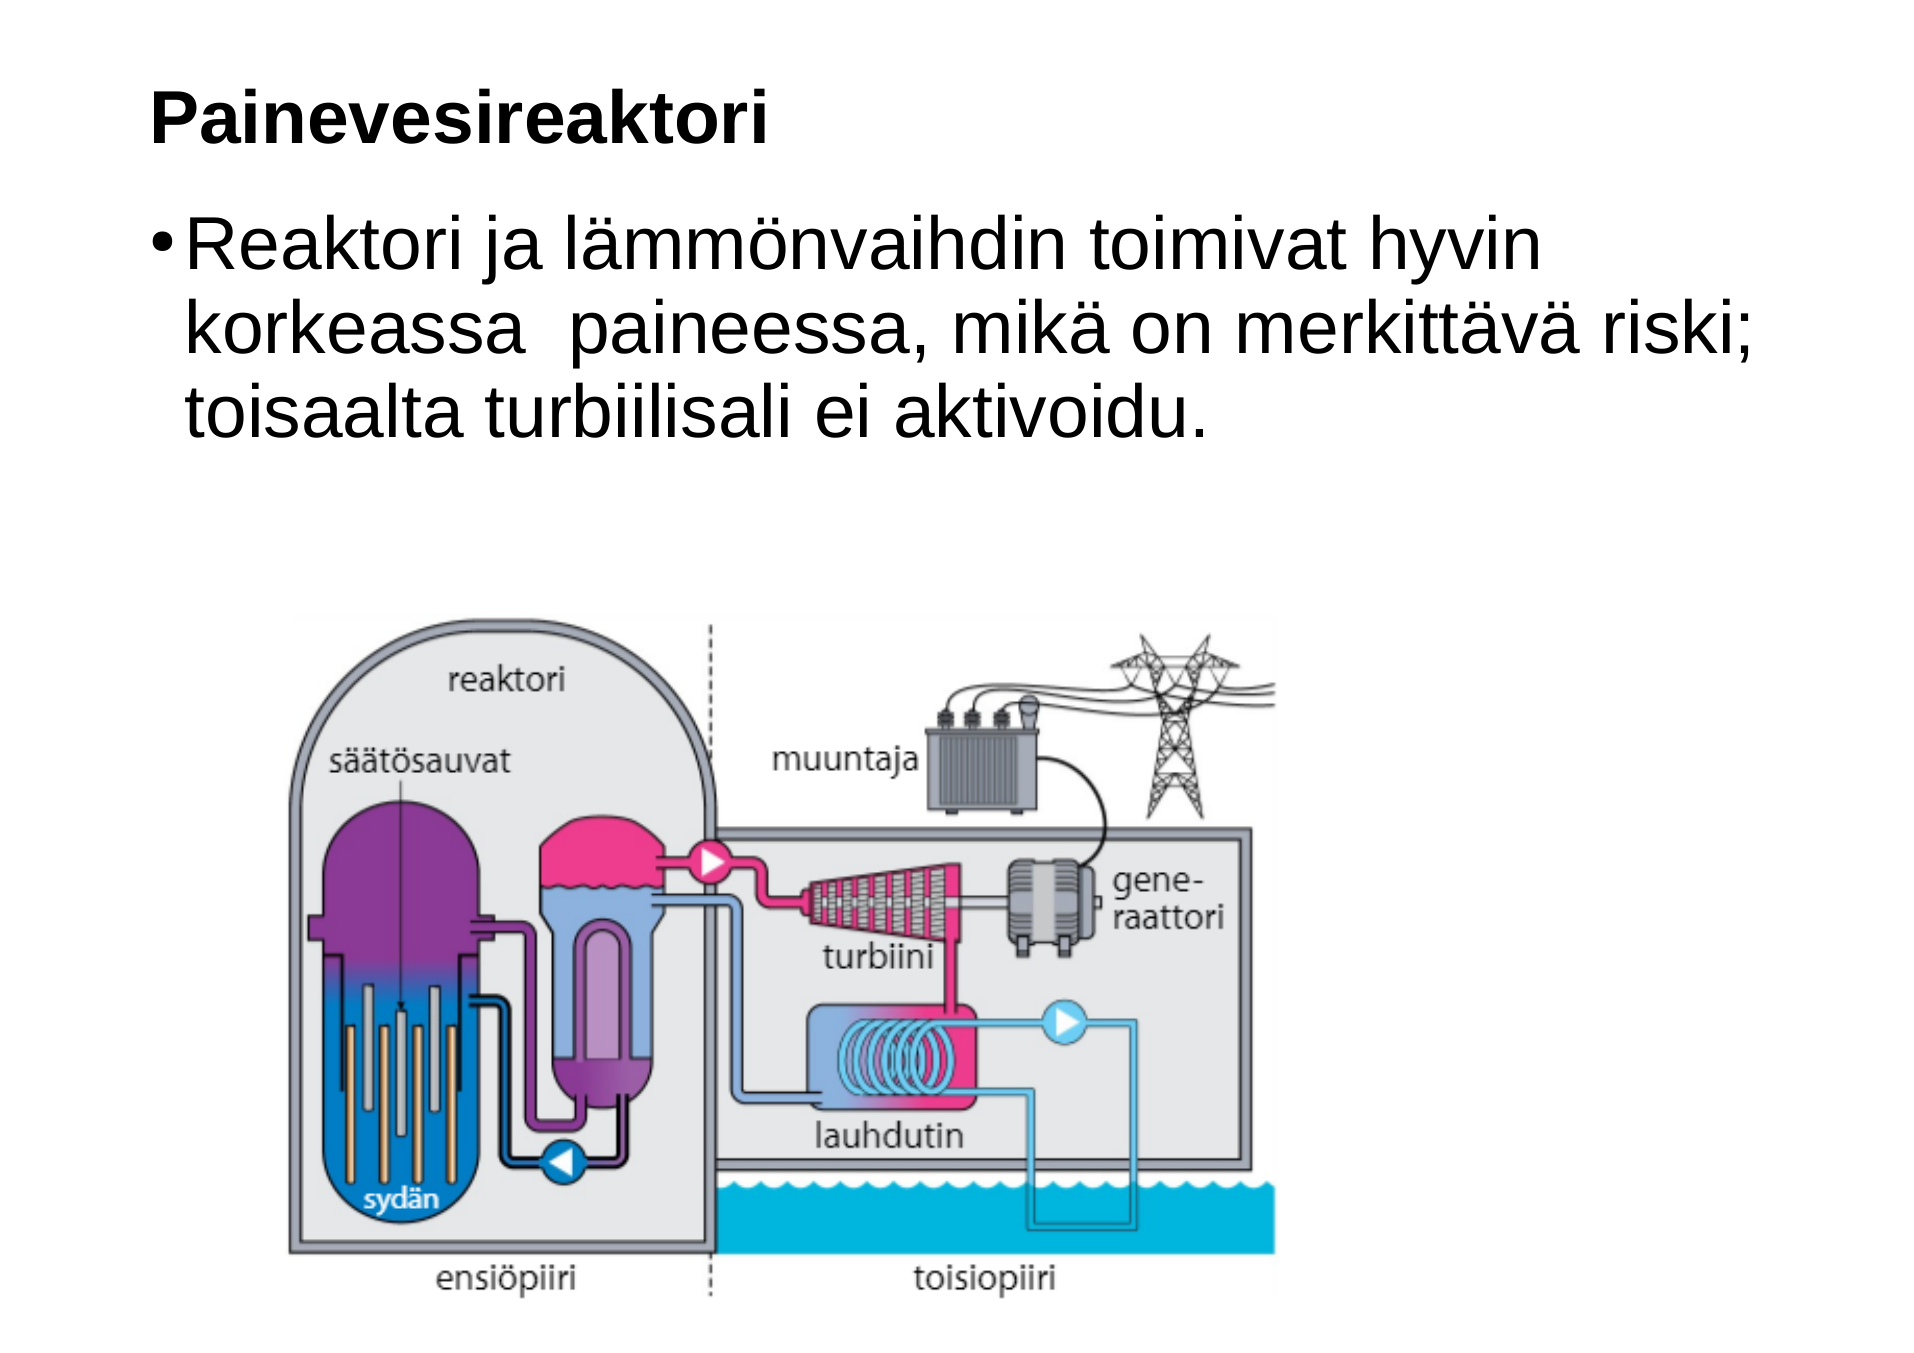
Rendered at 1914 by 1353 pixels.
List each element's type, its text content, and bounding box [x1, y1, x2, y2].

picture [256, 504, 1332, 1312]
text_box Painevesireaktori Reaktori ja lämmönvaihdin toimivat hyvin korkeassa paineessa, mikä on merkittävä riski; toisaalta turbiilisali ei aktivoidu. [134, 67, 1890, 461]
